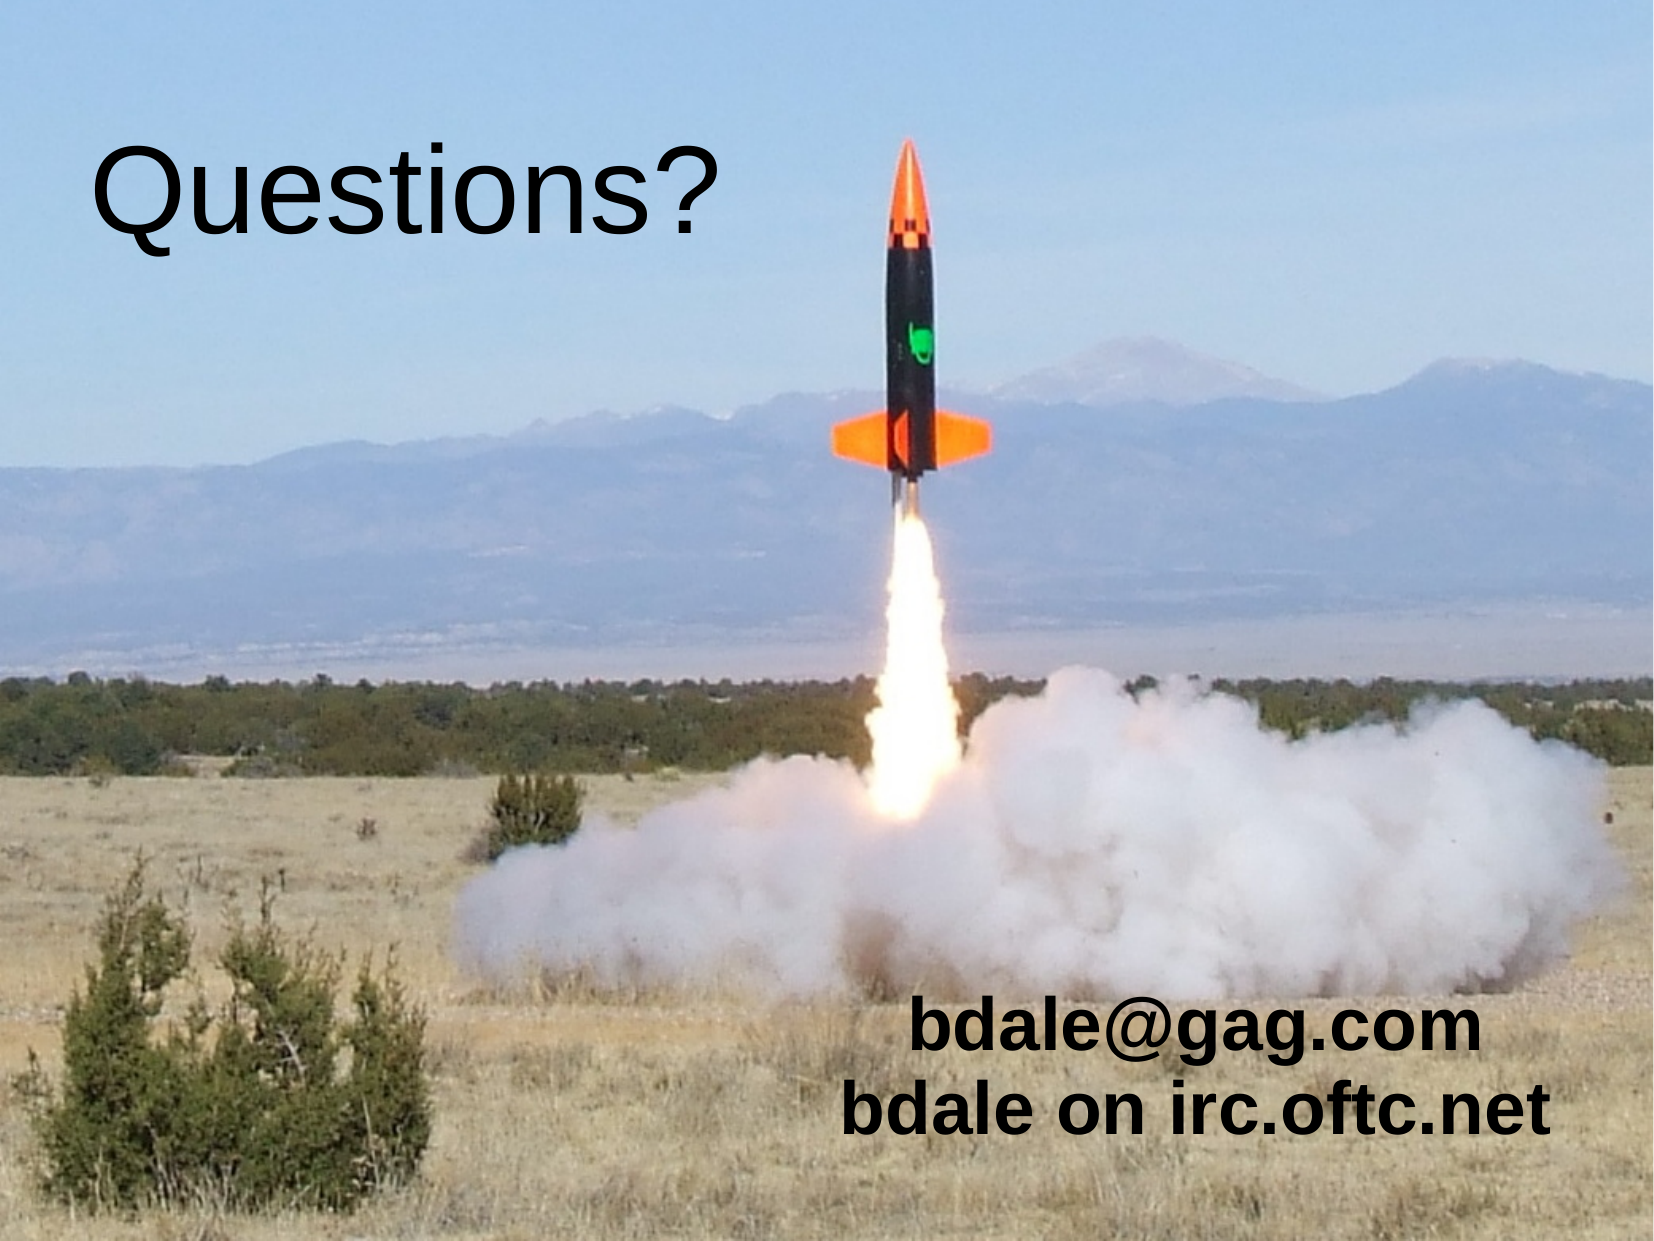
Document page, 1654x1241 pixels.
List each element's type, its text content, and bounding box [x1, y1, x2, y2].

picture [0, 0, 1654, 1241]
text_box bdale@gag.com bdale on irc.oftc.net [825, 975, 1613, 1163]
text_box Questions? [75, 112, 737, 268]
